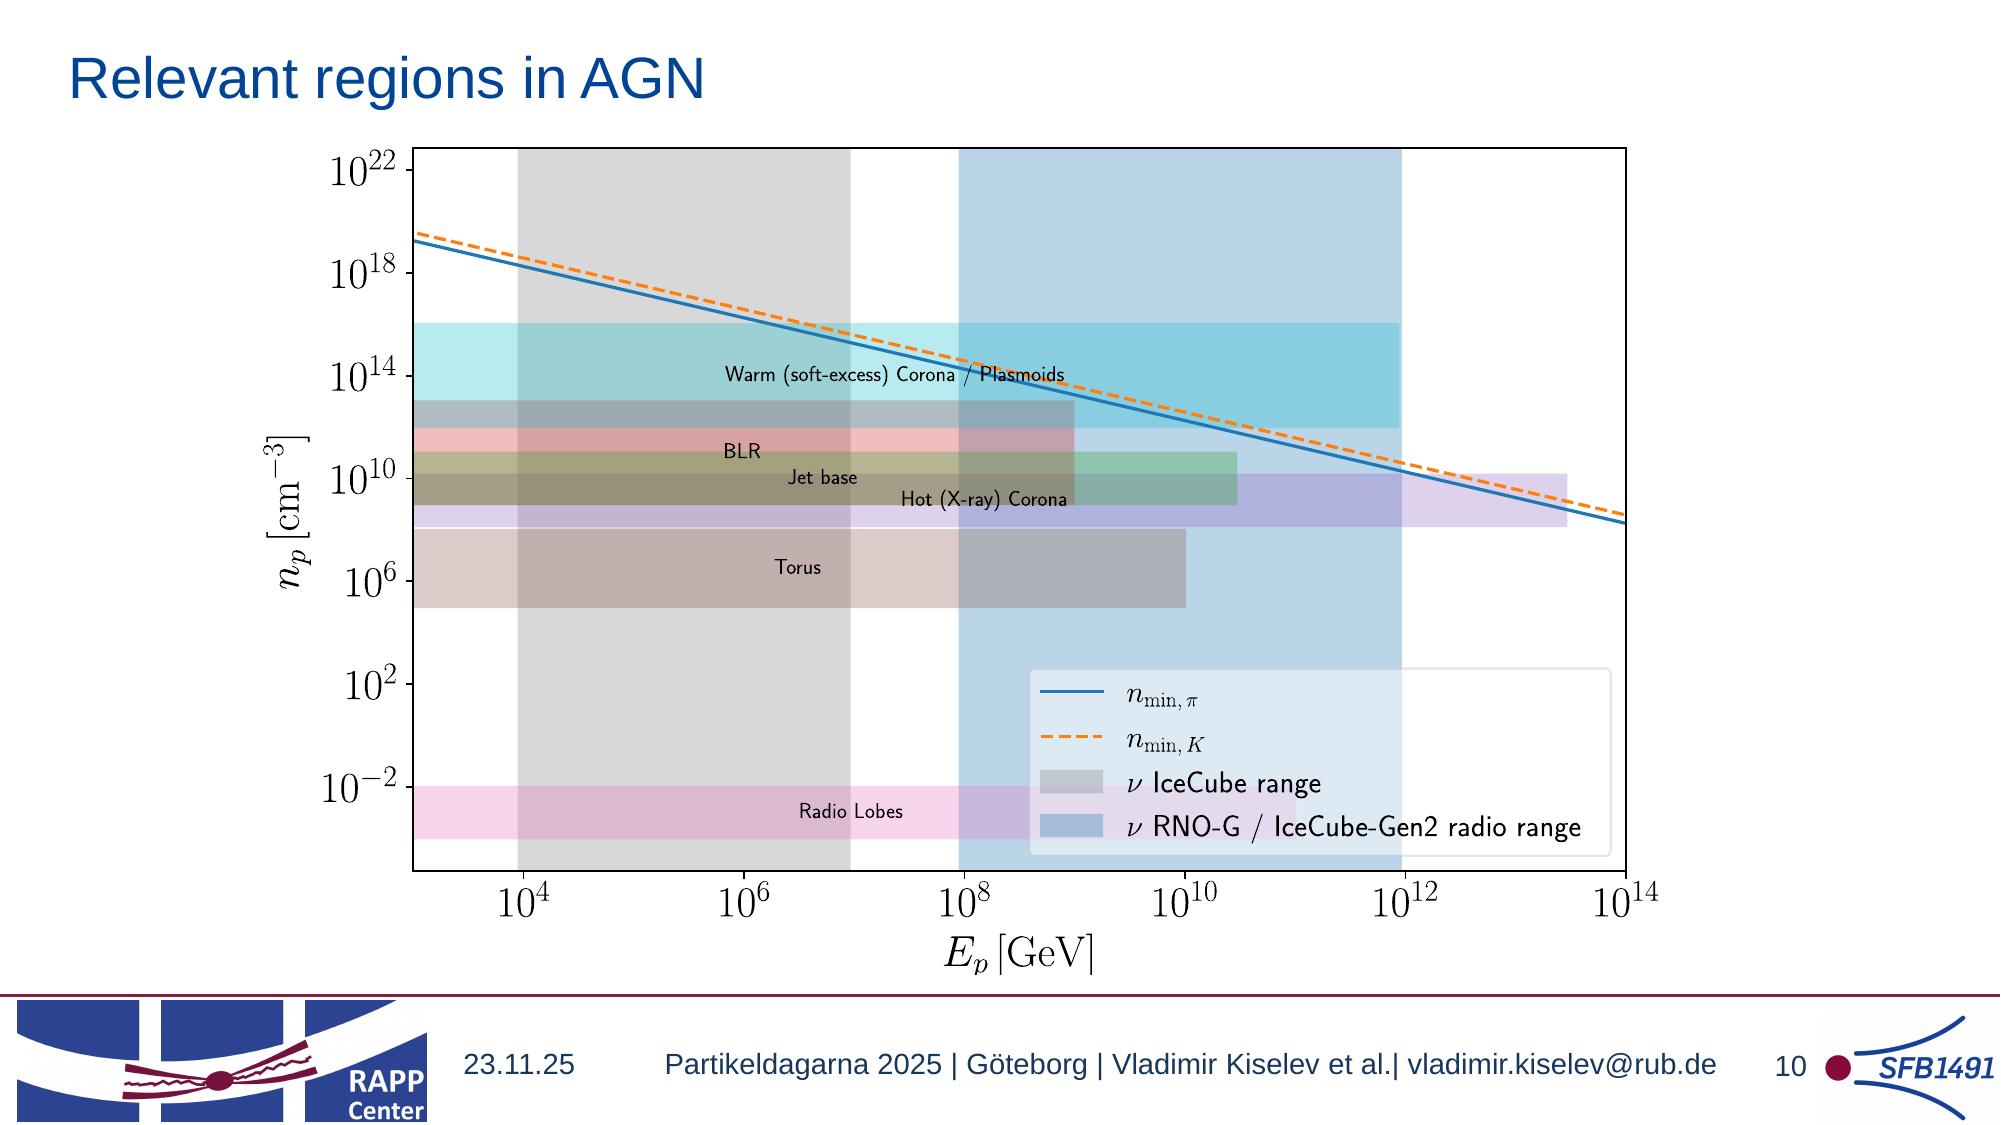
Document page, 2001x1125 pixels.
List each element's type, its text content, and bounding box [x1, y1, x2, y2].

picture [217, 35, 1783, 975]
title Relevant regions in AGN [53, 0, 1779, 160]
picture [17, 1000, 427, 1122]
picture [1821, 1011, 2000, 1125]
